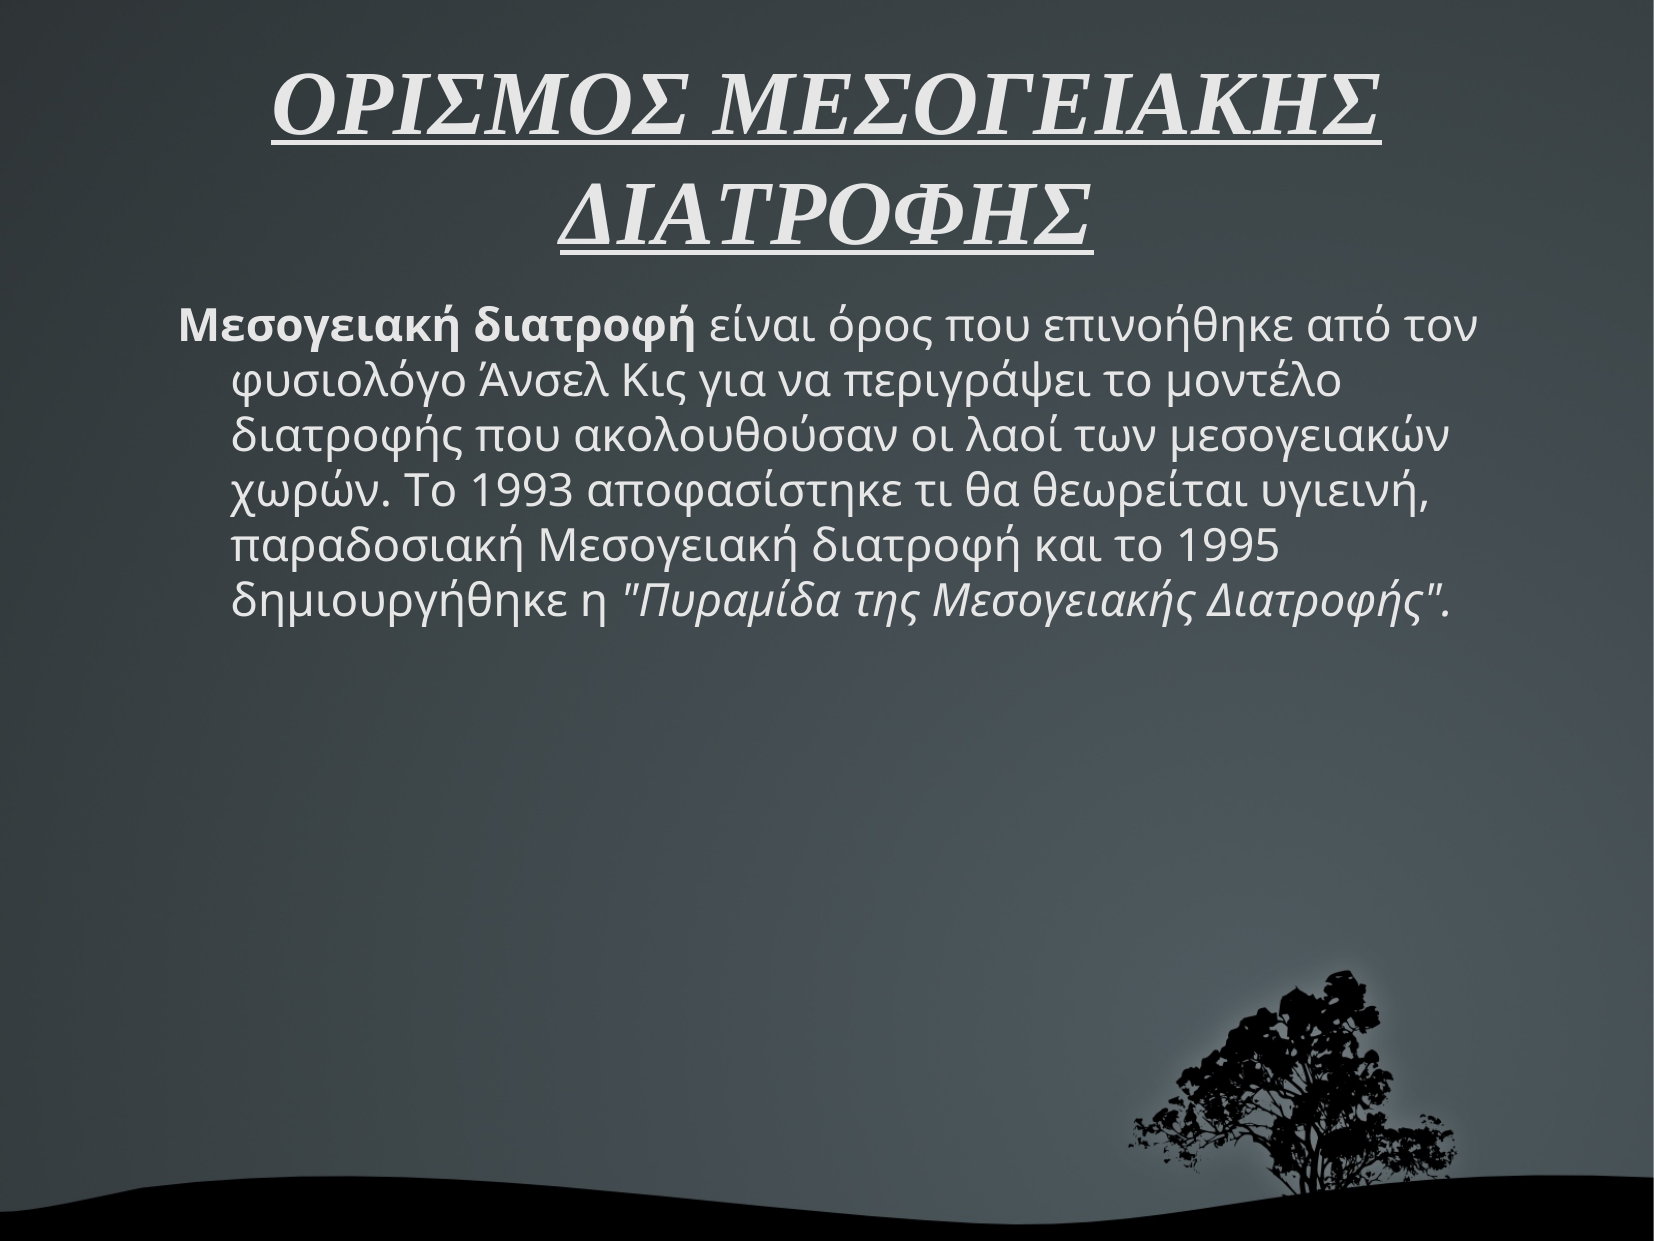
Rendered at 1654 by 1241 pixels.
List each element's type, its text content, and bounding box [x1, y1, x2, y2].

list Μεσογειακή διατροφή είναι όρος που επινοήθηκε από τον φυσιολόγο Άνσελ Κις για να περιγράψει το μοντέλο διατροφής που ακολουθούσαν οι λαοί των μεσογειακών χωρών. Το 1993 αποφασίστηκε τι θα θεωρείται υγιεινή, παραδοσιακή Μεσογειακή διατροφή και το 1995 δημιουργήθηκε η "Πυραμίδα της Μεσογειακής Διατροφής". [88, 295, 1571, 1109]
title ΟΡΙΣΜΟΣ ΜΕΣΟΓΕΙΑΚΗΣ ΔΙΑΤΡΟΦΗΣ [82, 41, 1571, 265]
picture [0, 0, 1654, 1241]
